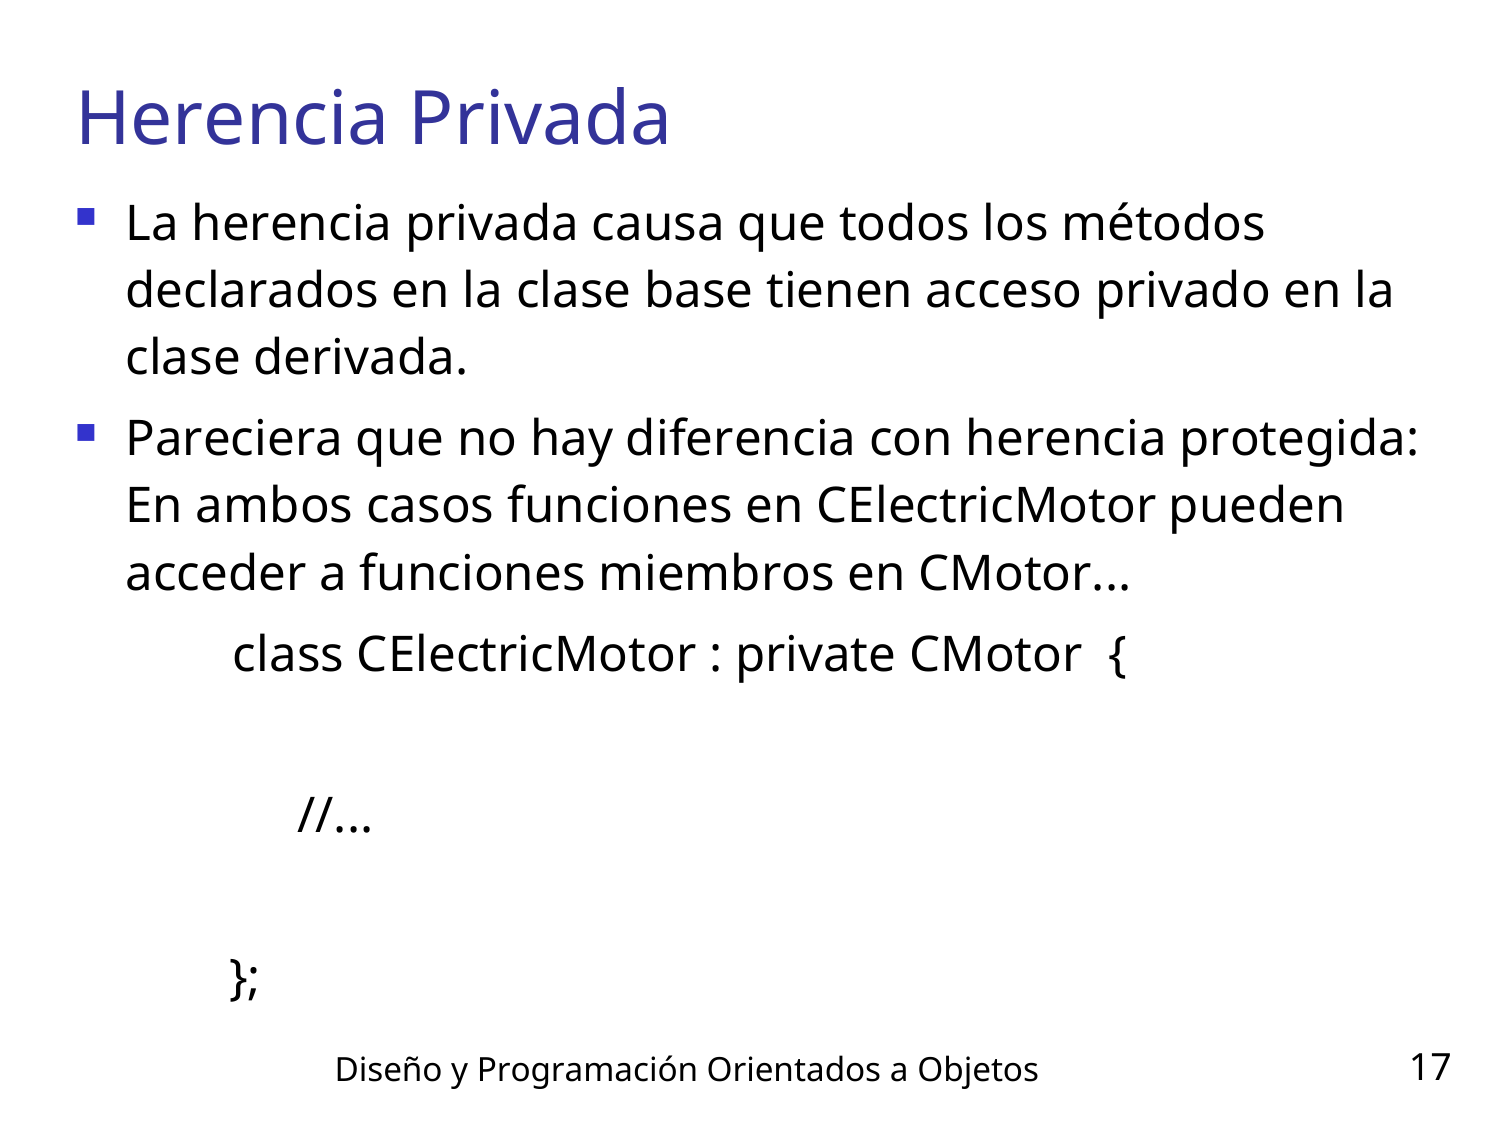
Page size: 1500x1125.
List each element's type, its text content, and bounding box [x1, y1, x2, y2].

list La herencia privada causa que todos los métodos declarados en la clase base tienen acceso privado en la clase derivada. Pareciera que no hay diferencia con herencia protegida: En ambos casos funciones en CElectricMotor pueden acceder a funciones miembros en CMotor... class CElectricMotor : private CMotor { //... }; [75, 187, 1462, 1013]
title Herencia Privada [75, 30, 1466, 193]
